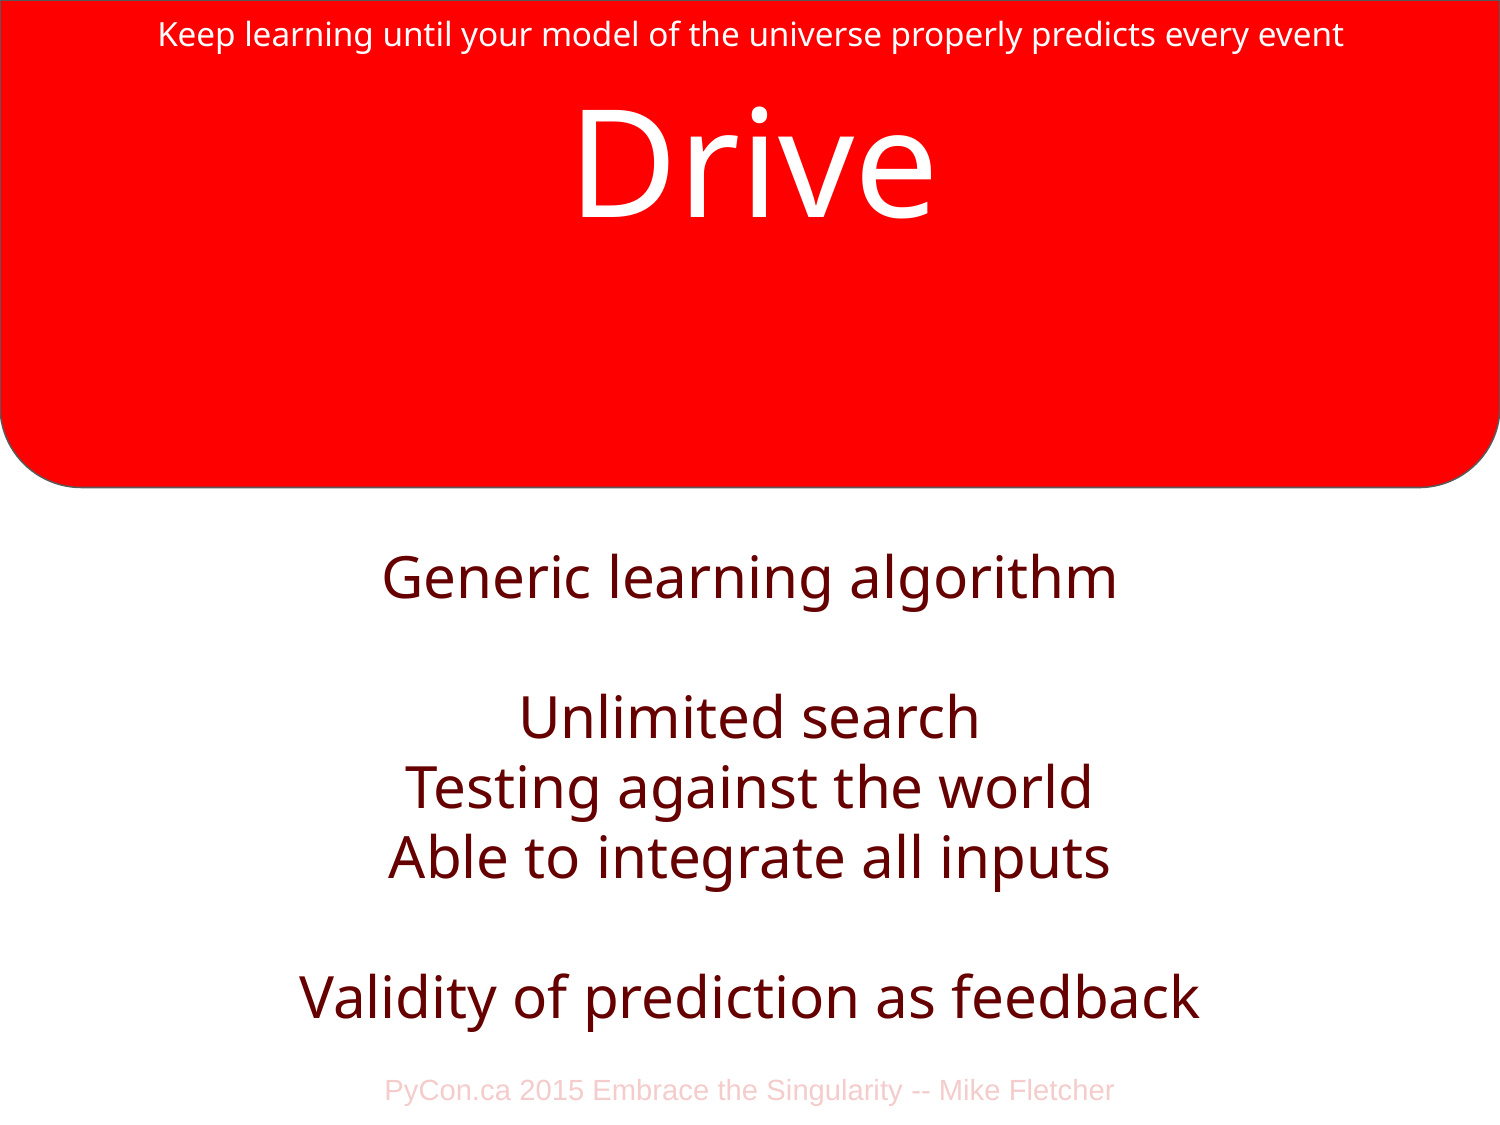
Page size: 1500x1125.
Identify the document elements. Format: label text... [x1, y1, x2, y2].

subtitle Generic learning algorithm Unlimited search Testing against the world Able to integrate all inputs Validity of prediction as feedback [0, 525, 1500, 1107]
subtitle Keep learning until your model of the universe properly predicts every event [1, 0, 1500, 65]
title Drive [28, 65, 1480, 488]
